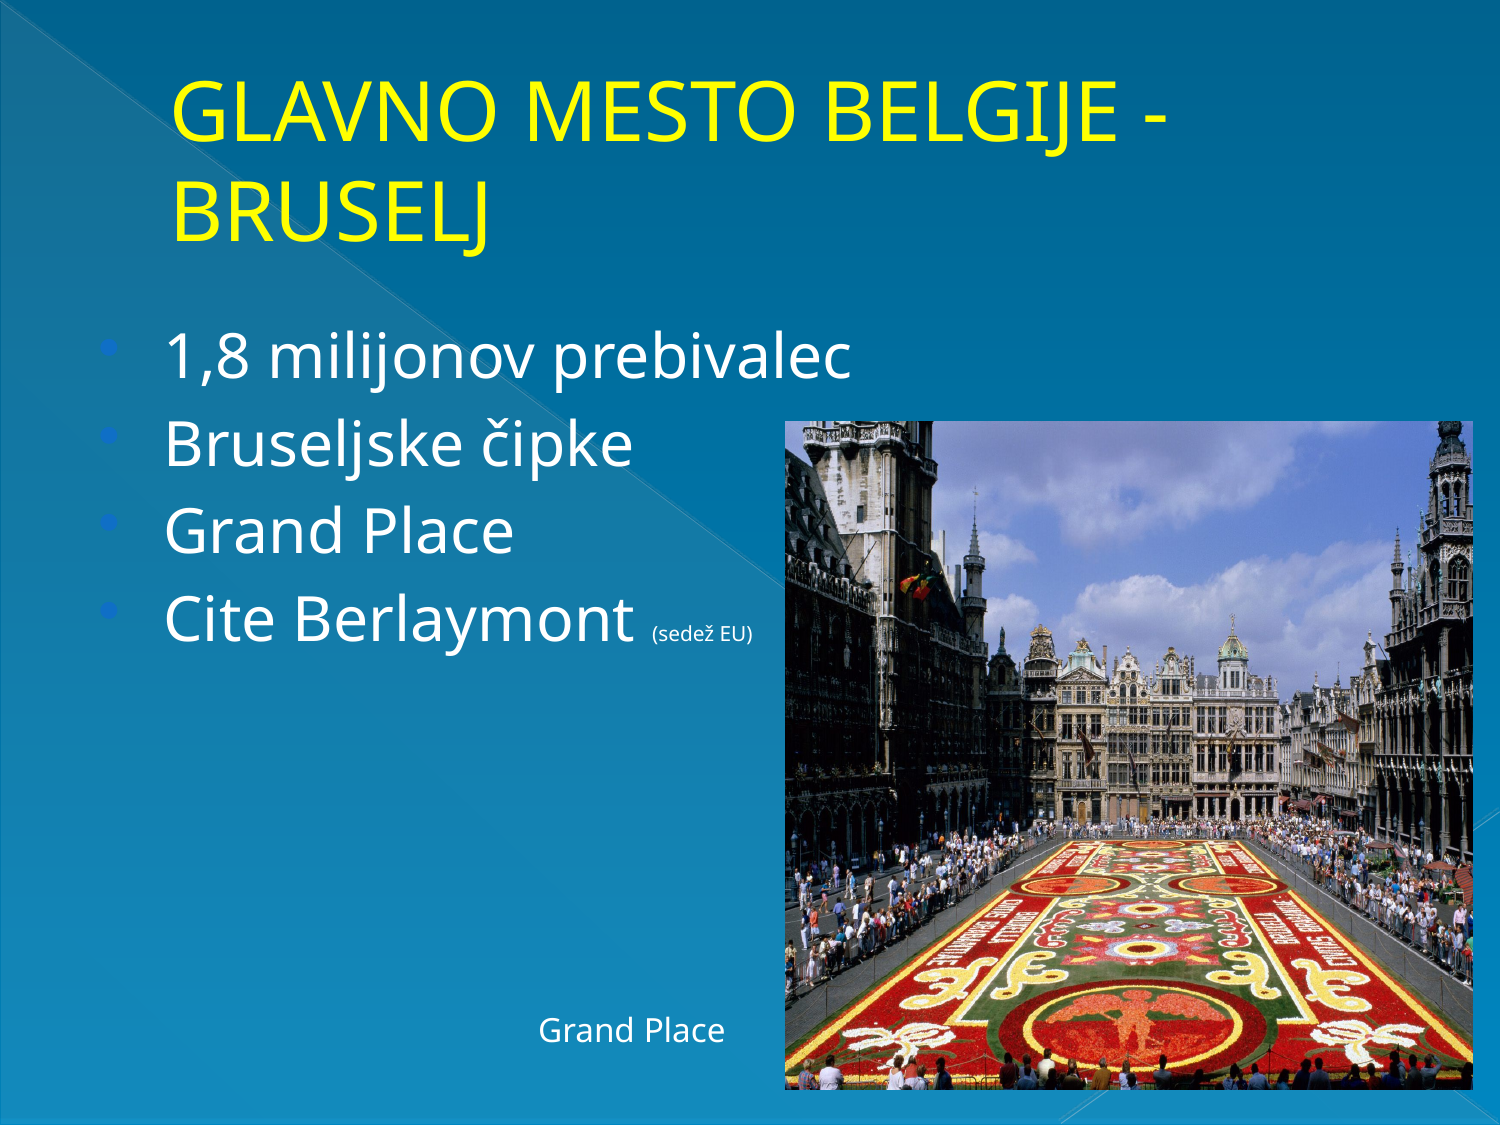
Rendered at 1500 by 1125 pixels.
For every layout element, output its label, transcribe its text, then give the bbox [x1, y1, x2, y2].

picture [785, 422, 1473, 1090]
title GLAVNO MESTO BELGIJE - BRUSELJ [75, 43, 1425, 274]
list 1,8 milijonov prebivalec Bruseljske čipke Grand Place Cite Berlaymont (sedež EU) Grand Place [75, 308, 1425, 1059]
